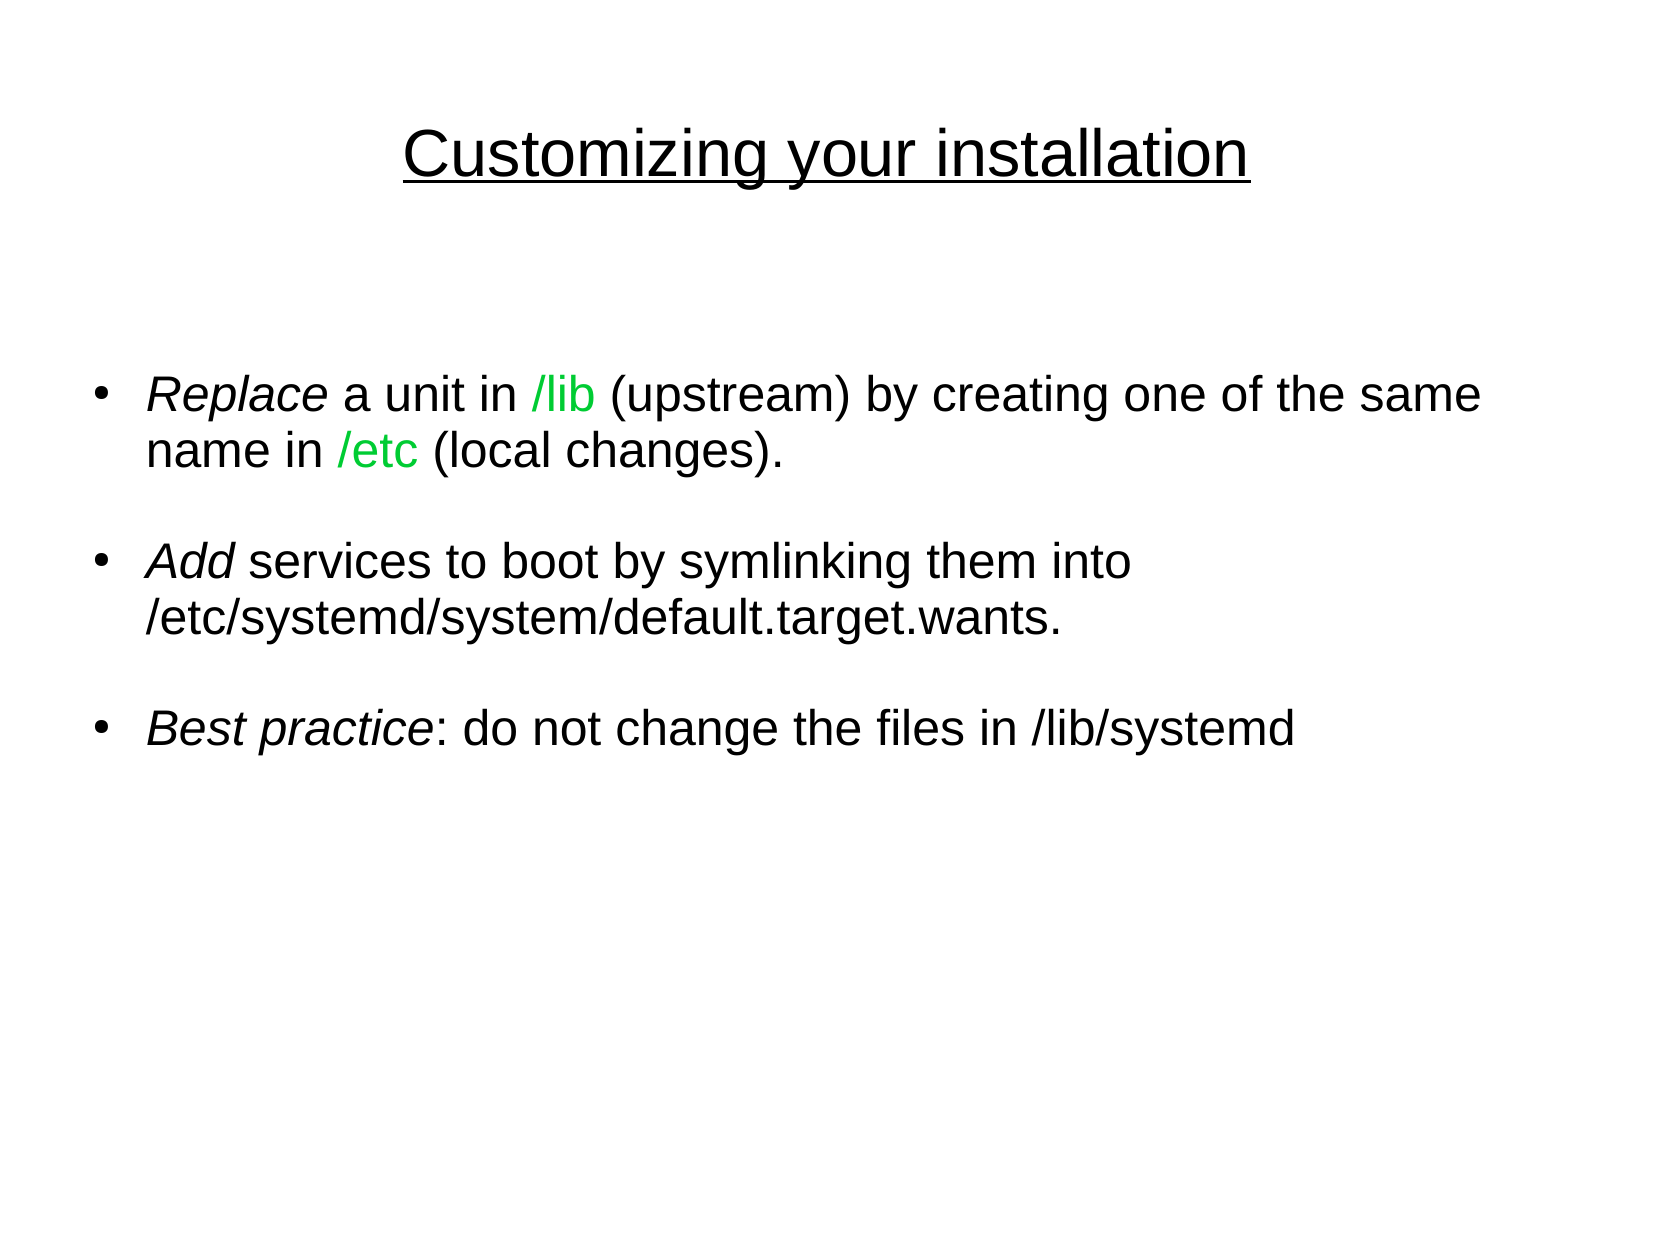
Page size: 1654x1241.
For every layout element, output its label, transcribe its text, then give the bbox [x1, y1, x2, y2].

title Customizing your installation [82, 49, 1571, 257]
list Replace a unit in /lib (upstream) by creating one of the same name in /etc (local changes). Add services to boot by symlinking them into /etc/systemd/system/default.target.wants. Best practice: do not change the files in /lib/systemd [75, 290, 1576, 1171]
